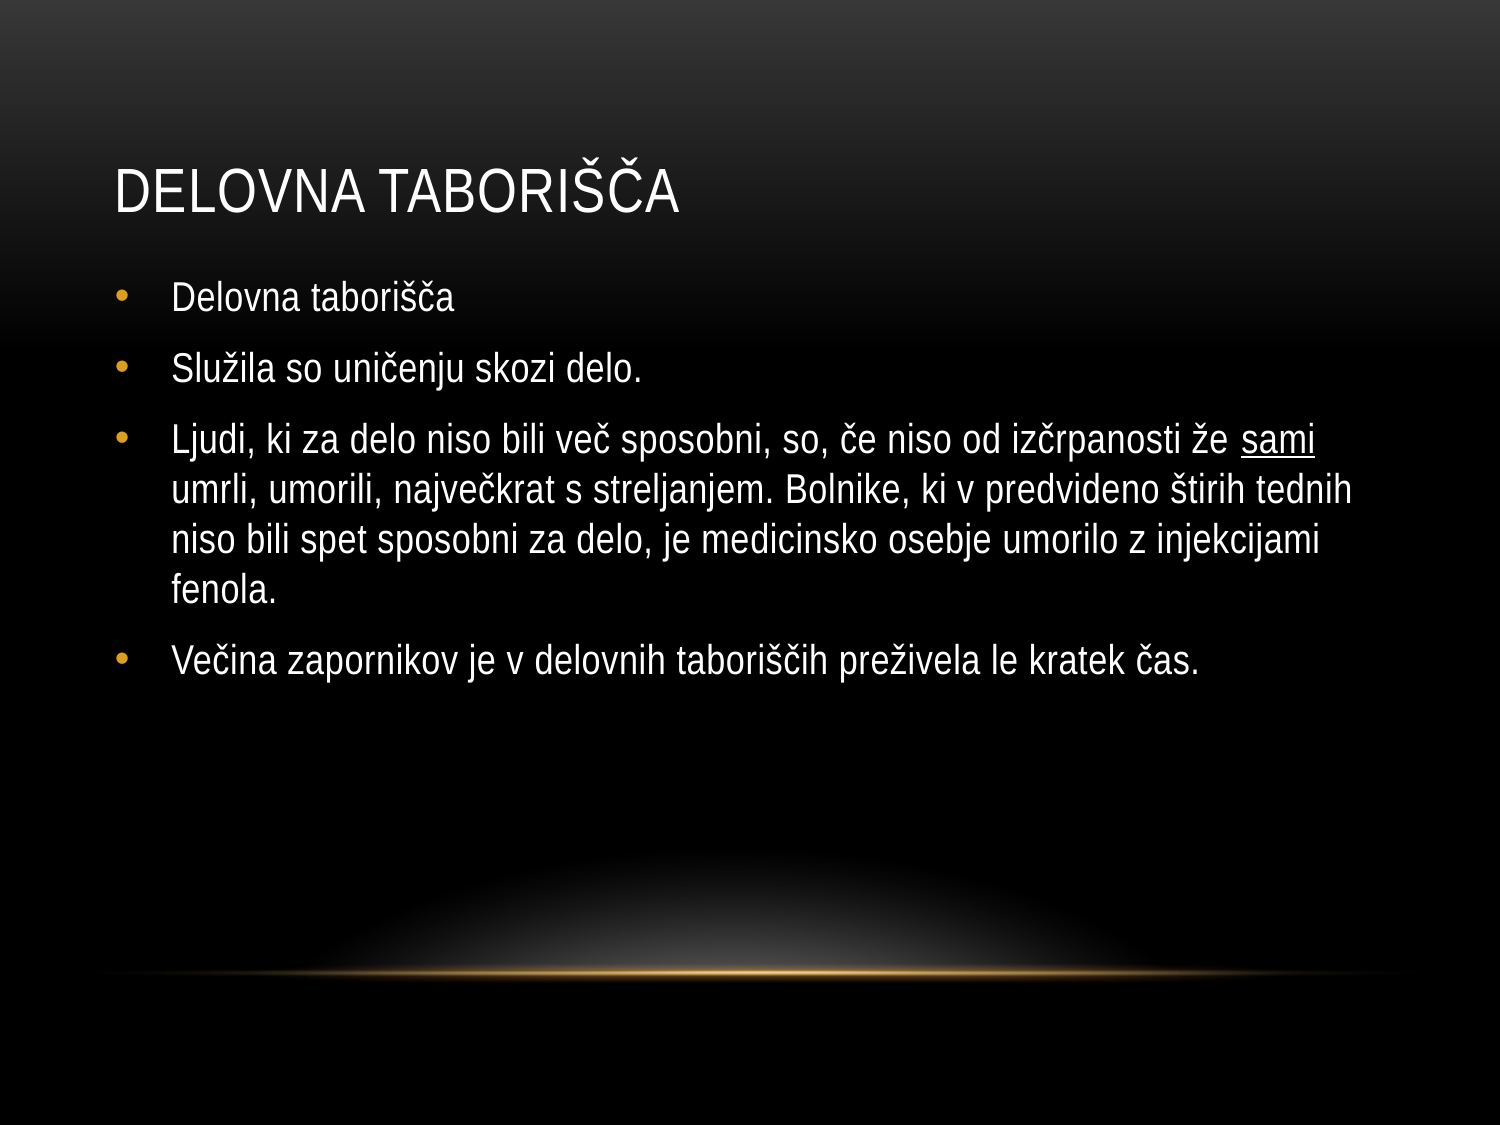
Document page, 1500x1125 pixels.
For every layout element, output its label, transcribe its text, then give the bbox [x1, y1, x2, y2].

title Delovna taborišča [99, 45, 1400, 233]
list Delovna taborišča Služila so uničenju skozi delo. Ljudi, ki za delo niso bili več sposobni, so, če niso od izčrpanosti že sami umrli, umorili, največkrat s streljanjem. Bolnike, ki v predvideno štirih tednih niso bili spet sposobni za delo, je medicinsko osebje umorilo z injekcijami fenola. Večina zapornikov je v delovnih taboriščih preživela le kratek čas. [99, 262, 1400, 938]
picture [0, 0, 1500, 1125]
